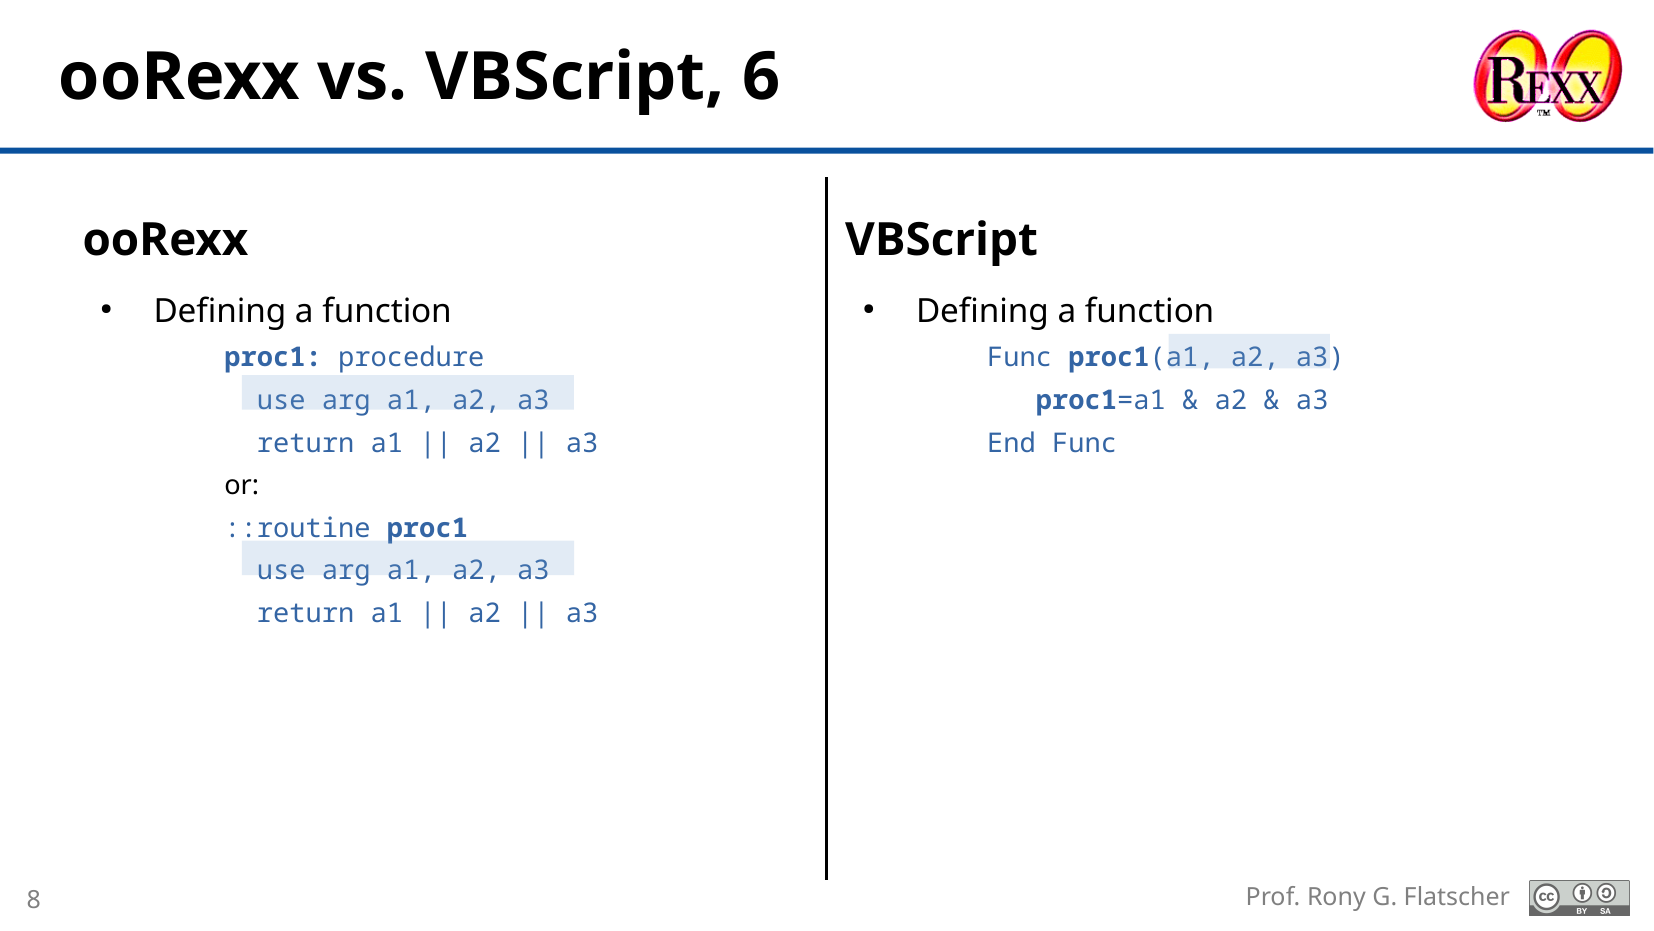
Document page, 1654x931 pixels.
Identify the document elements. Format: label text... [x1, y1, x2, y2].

text_box [241, 375, 574, 410]
text_box [241, 540, 575, 576]
title ooRexx vs. VBScript, 6 [0, 0, 1654, 148]
text_box [1168, 333, 1330, 369]
list ooRexx Defining a function proc1: procedure use arg a1, a2, a3 return a1 || a2 || a3 or: ::routine proc1 use arg a1, a2, a3 return a1 || a2 || a3 [82, 206, 809, 857]
list VBScript Defining a function Func proc1(a1, a2, a3) proc1=a1 & a2 & a3 End Func [845, 206, 1572, 857]
